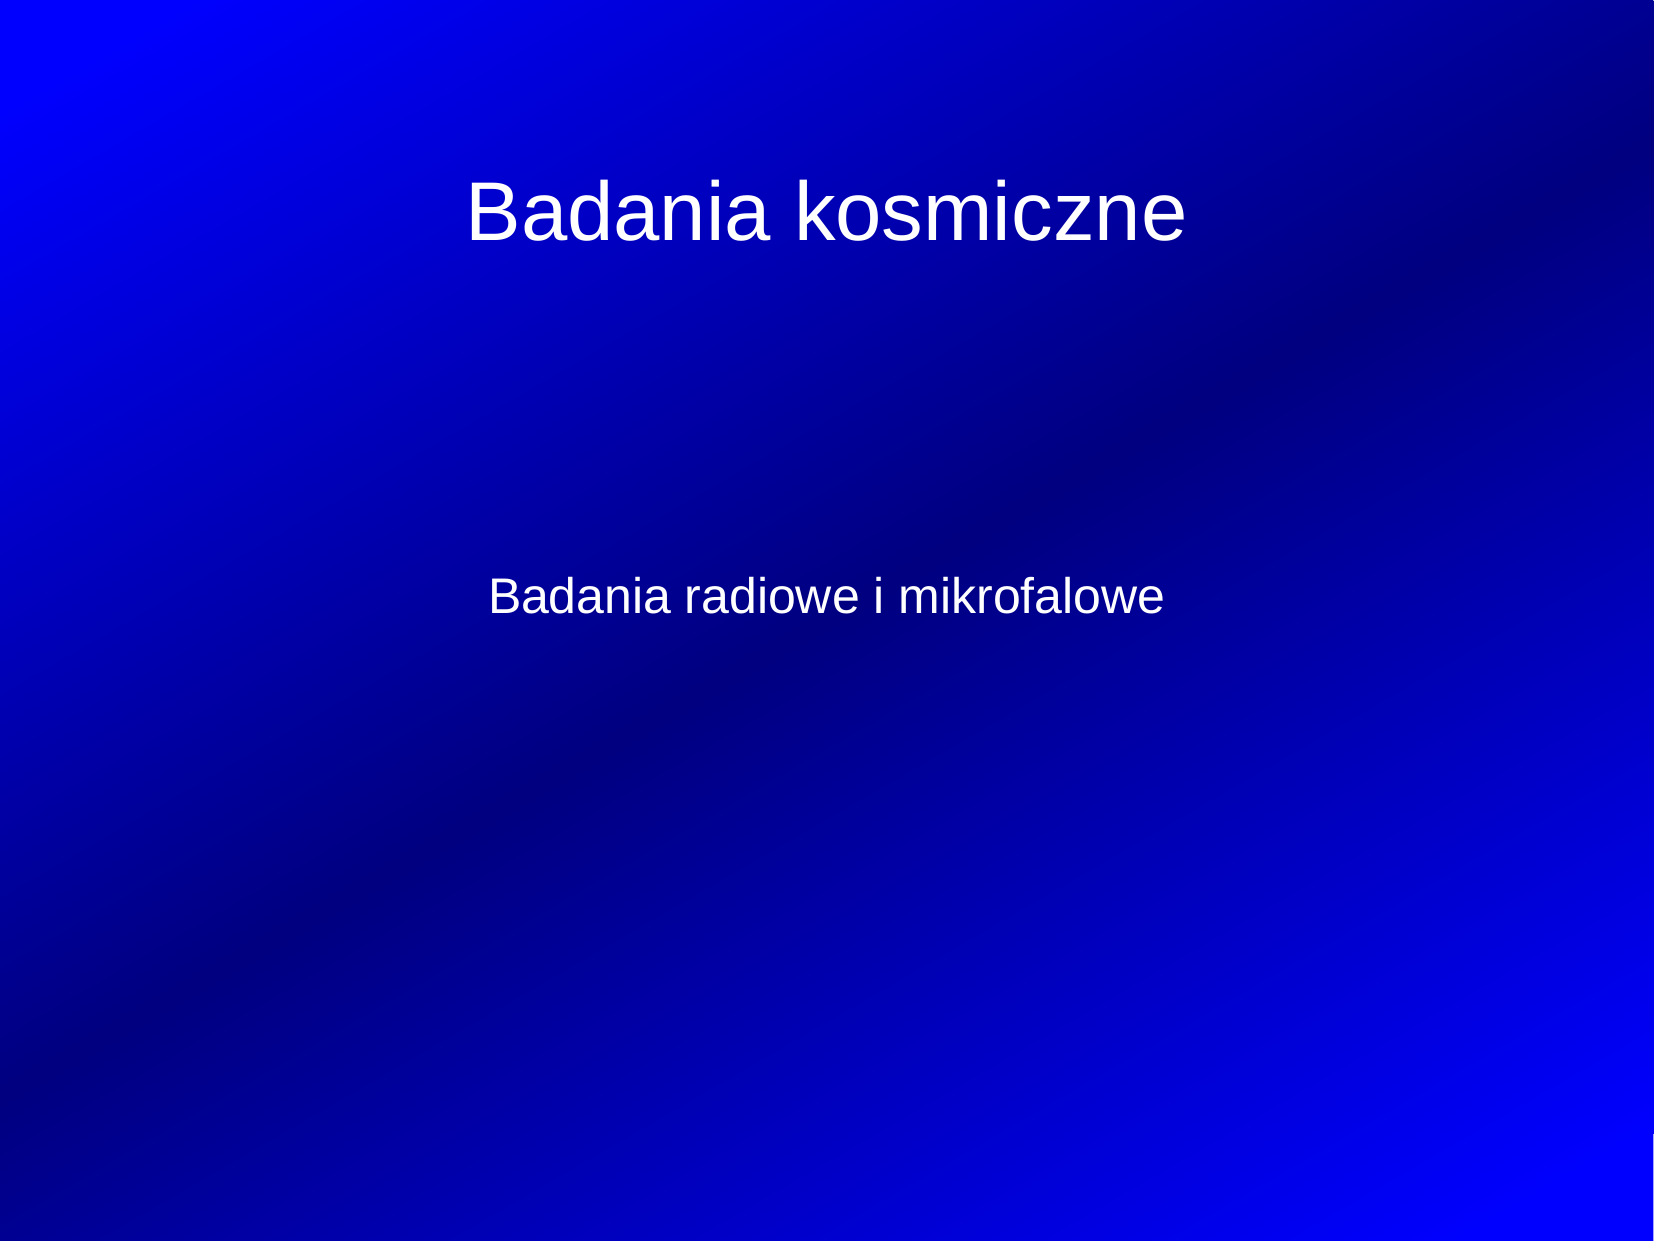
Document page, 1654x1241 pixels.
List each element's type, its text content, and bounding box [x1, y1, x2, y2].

text_box Badania radiowe i mikrofalowe [473, 561, 1181, 656]
text_box Badania kosmiczne [450, 157, 1203, 266]
